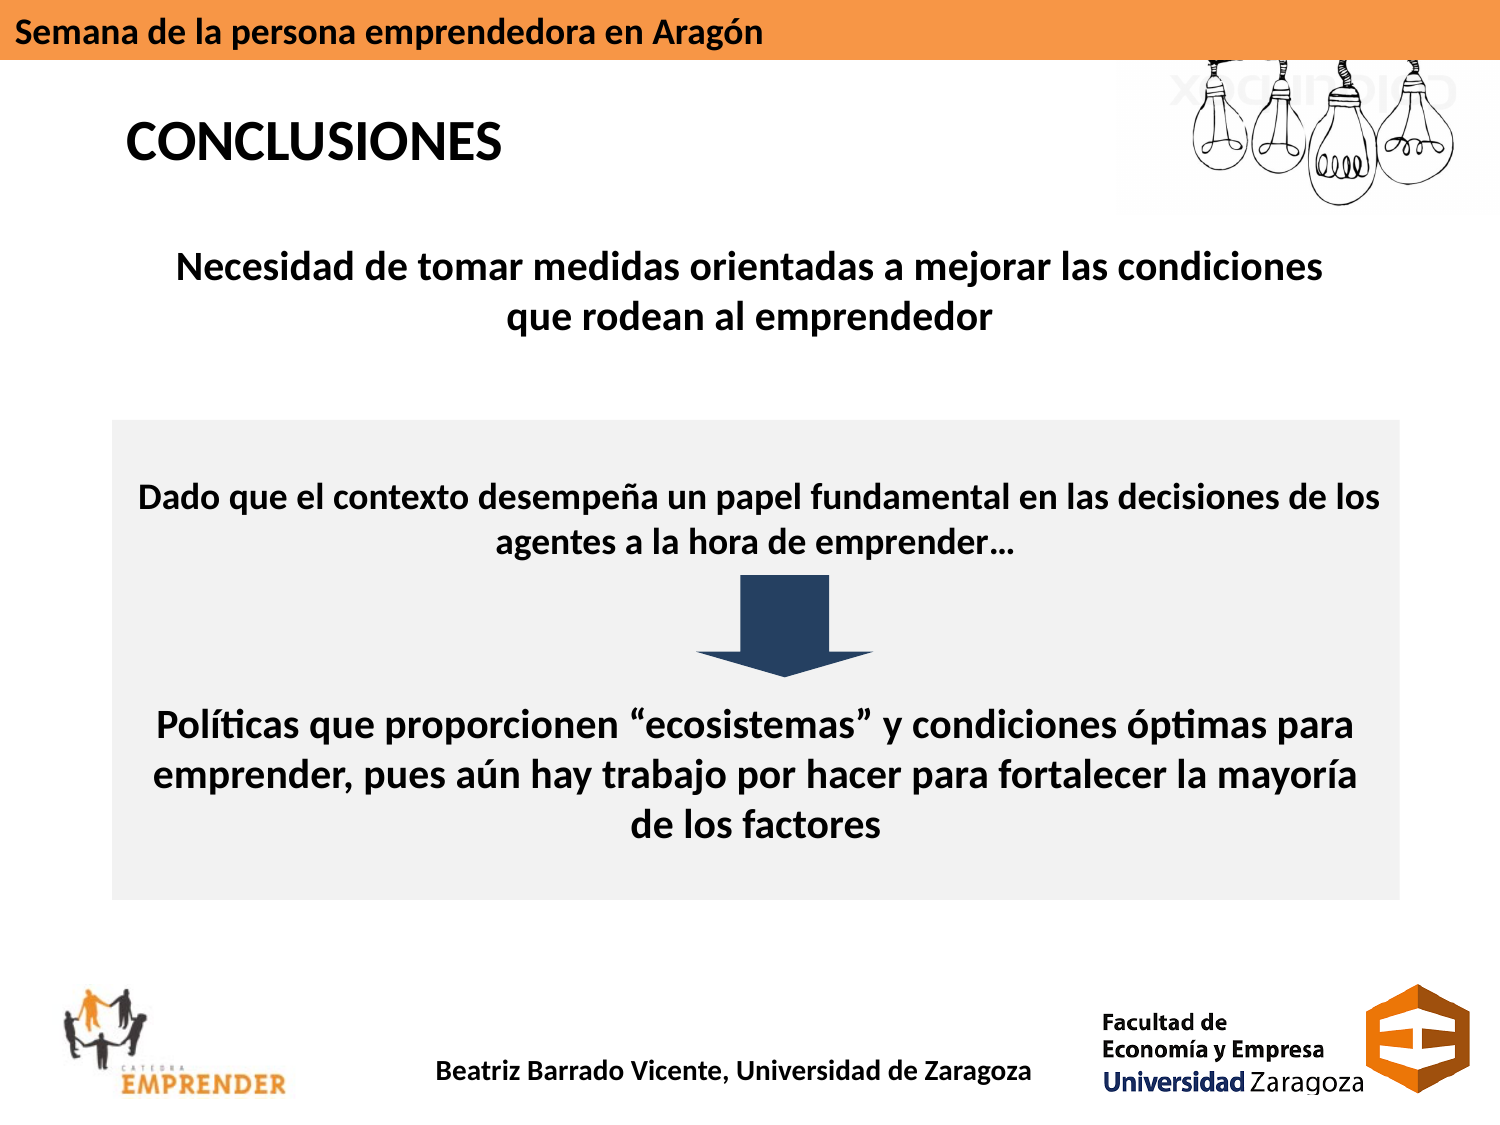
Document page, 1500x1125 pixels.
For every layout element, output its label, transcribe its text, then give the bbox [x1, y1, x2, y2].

text_box Dado que el contexto desempeña un papel fundamental en las decisiones de los agentes a la hora de emprender… Políticas que proporcionen “ecosistemas” y condiciones óptimas para emprender, pues aún hay trabajo por hacer para fortalecer la mayoría de los factores [112, 419, 1400, 900]
text_box [696, 575, 874, 678]
picture [1116, 60, 1500, 215]
text_box Beatriz Barrado Vicente, Universidad de Zaragoza [420, 1044, 1048, 1095]
picture [12, 984, 336, 1099]
text_box Necesidad de tomar medidas orientadas a mejorar las condiciones que rodean al emprendedor [153, 231, 1347, 347]
picture [1092, 984, 1471, 1095]
text_box CONCLUSIONES [112, 94, 1209, 180]
text_box Semana de la persona emprendedora en Aragón [0, 0, 1500, 60]
